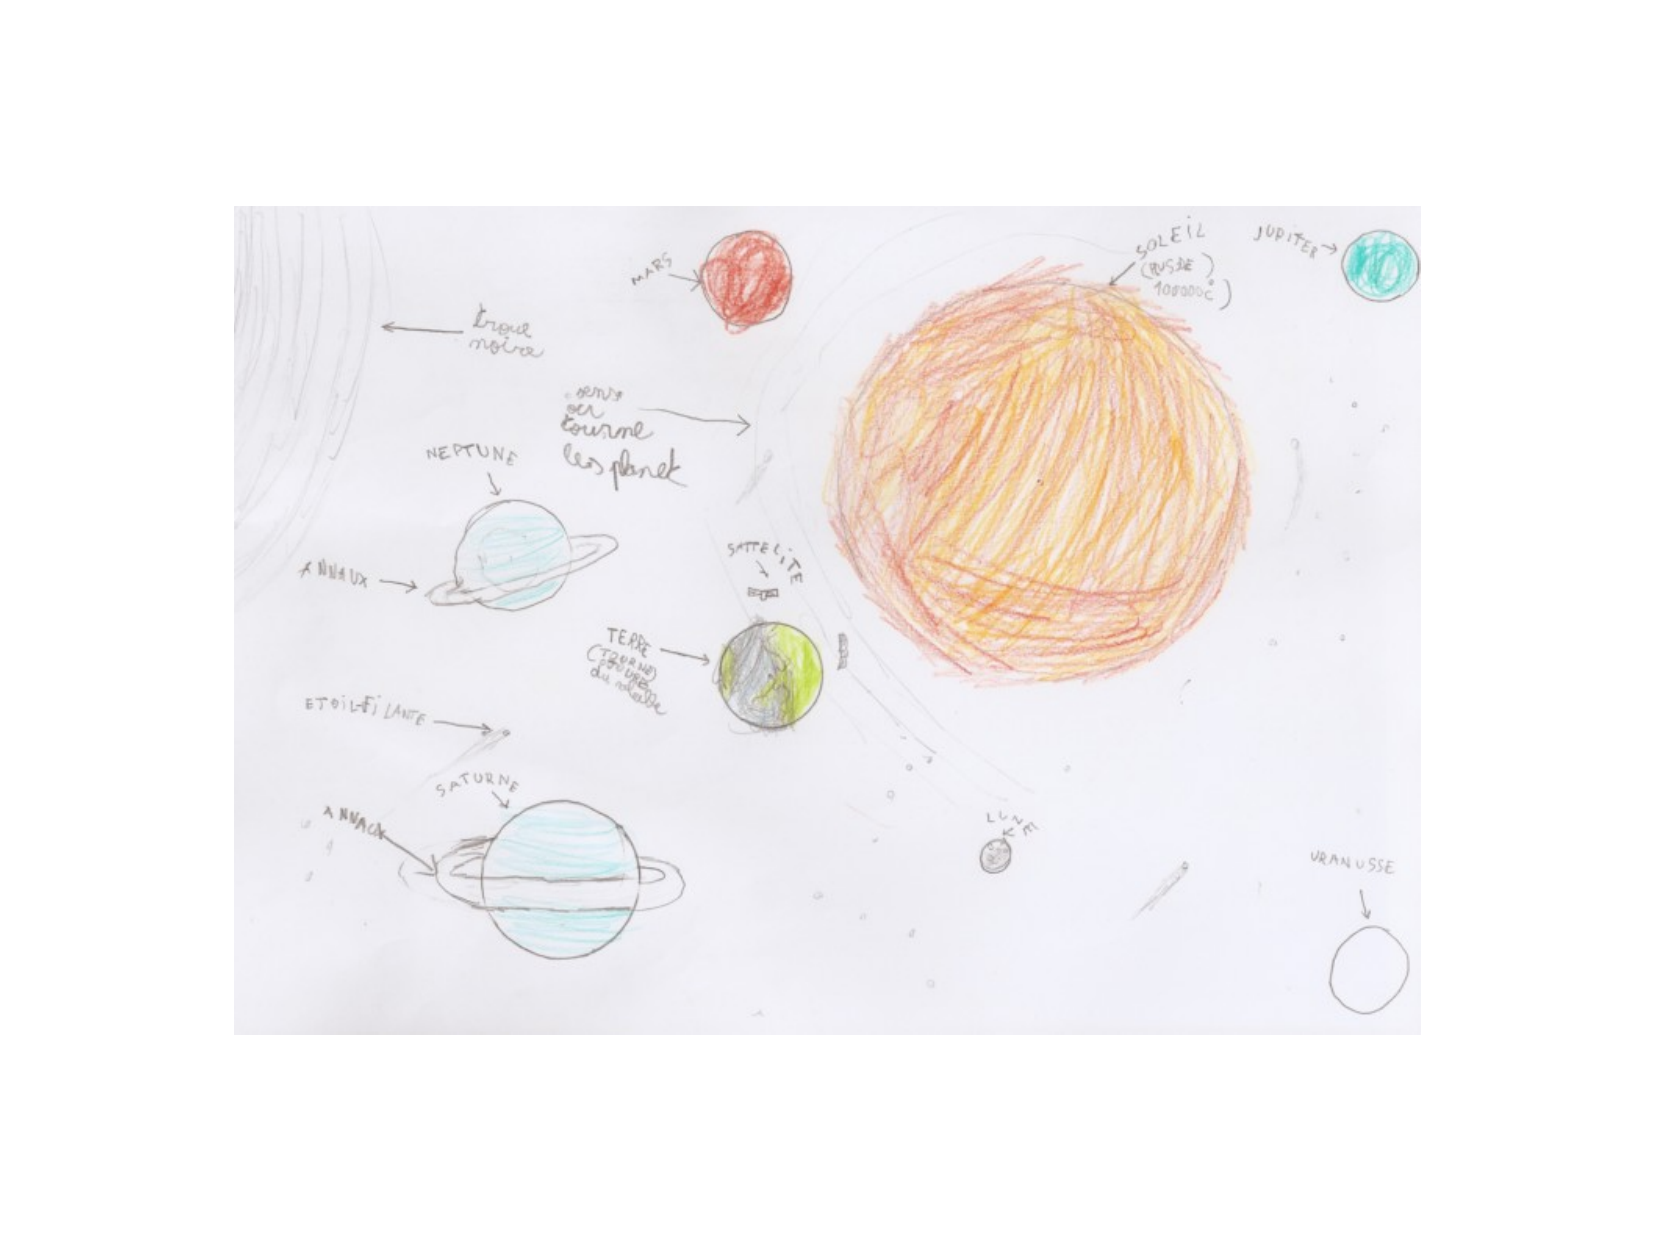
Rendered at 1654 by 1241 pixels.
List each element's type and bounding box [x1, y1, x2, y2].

picture [234, 206, 1421, 1035]
